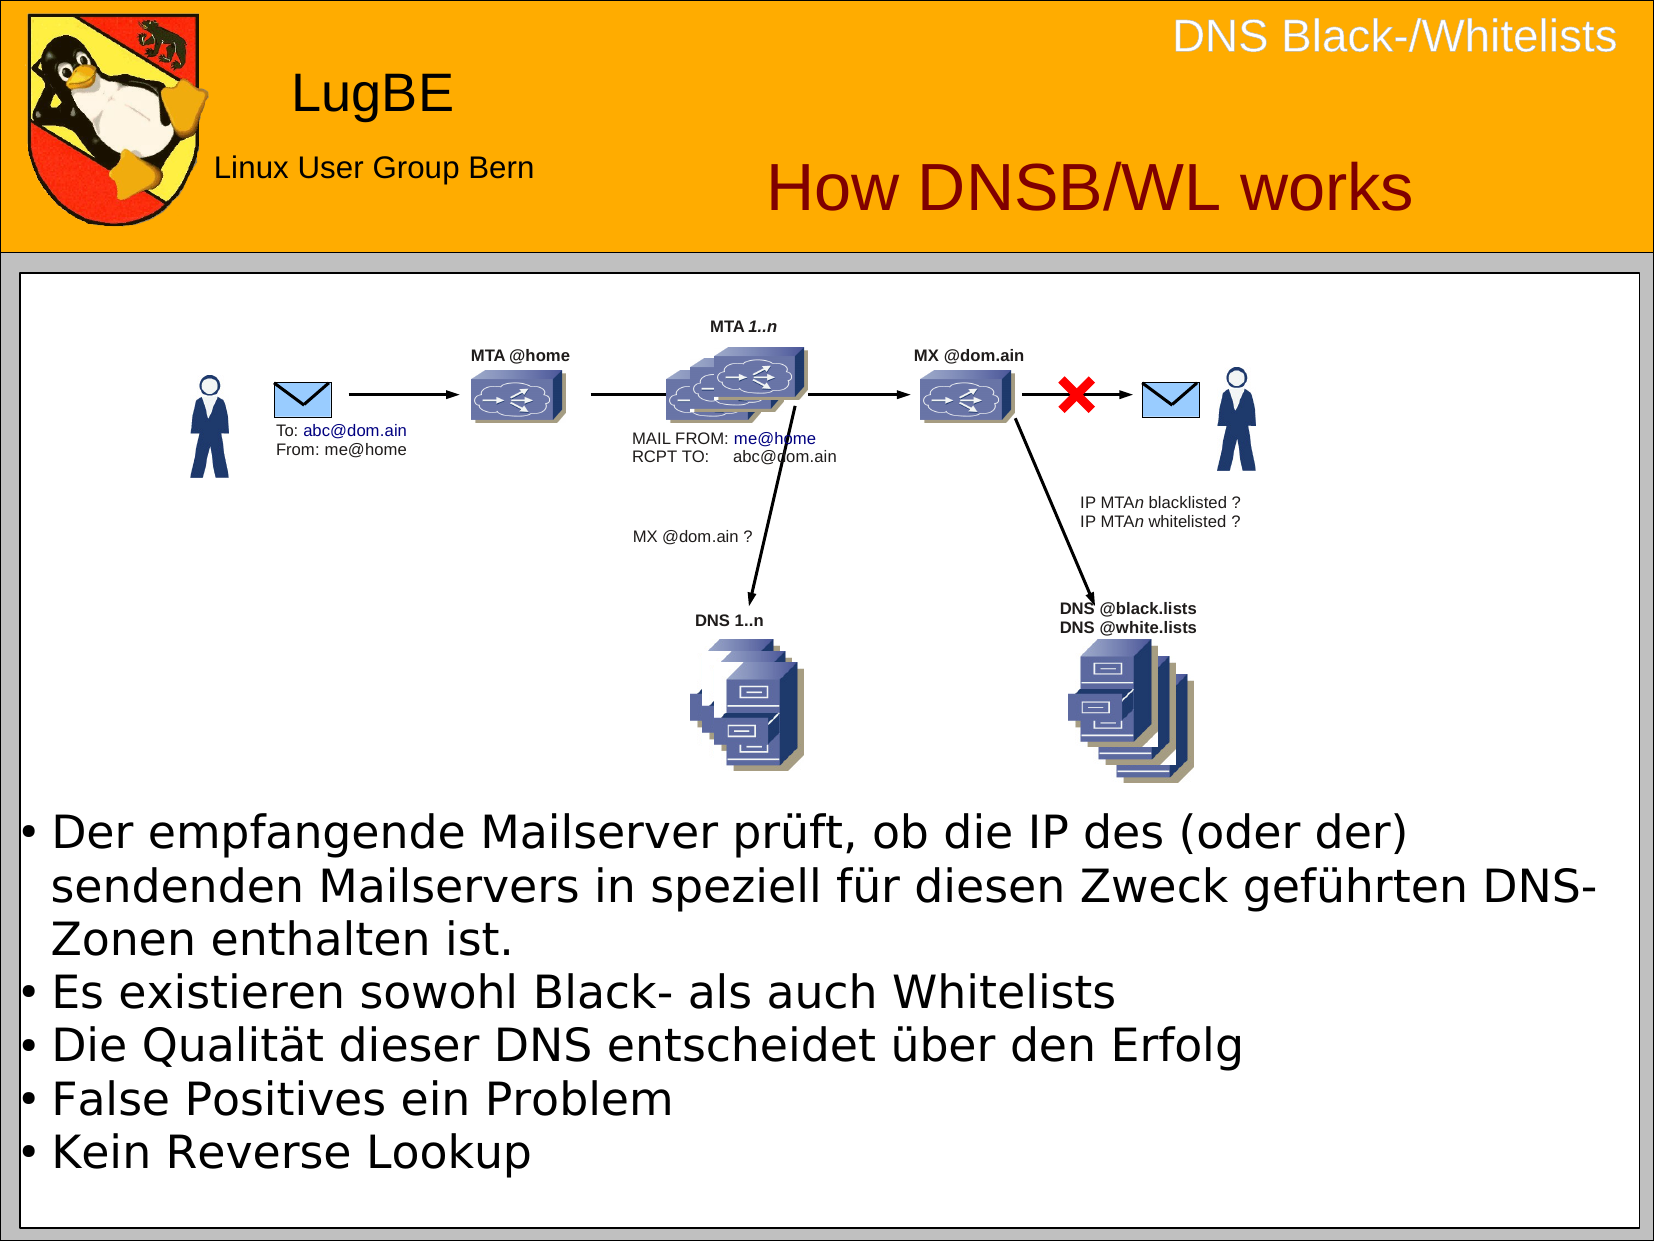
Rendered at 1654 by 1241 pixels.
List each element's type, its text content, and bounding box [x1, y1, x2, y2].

picture [190, 307, 1289, 783]
text_box Der empfangende Mailserver prüft, ob die IP des (oder der) sendenden Mailservers in speziell für diesen Zweck geführten DNS-Zonen enthalten ist. Es existieren sowohl Black- als auch Whitelists Die Qualität dieser DNS entscheidet über den Erfolg False Positives ein Problem Kein Reverse Lookup [19, 272, 1640, 1229]
text_box How DNSB/WL works [766, 150, 1415, 225]
